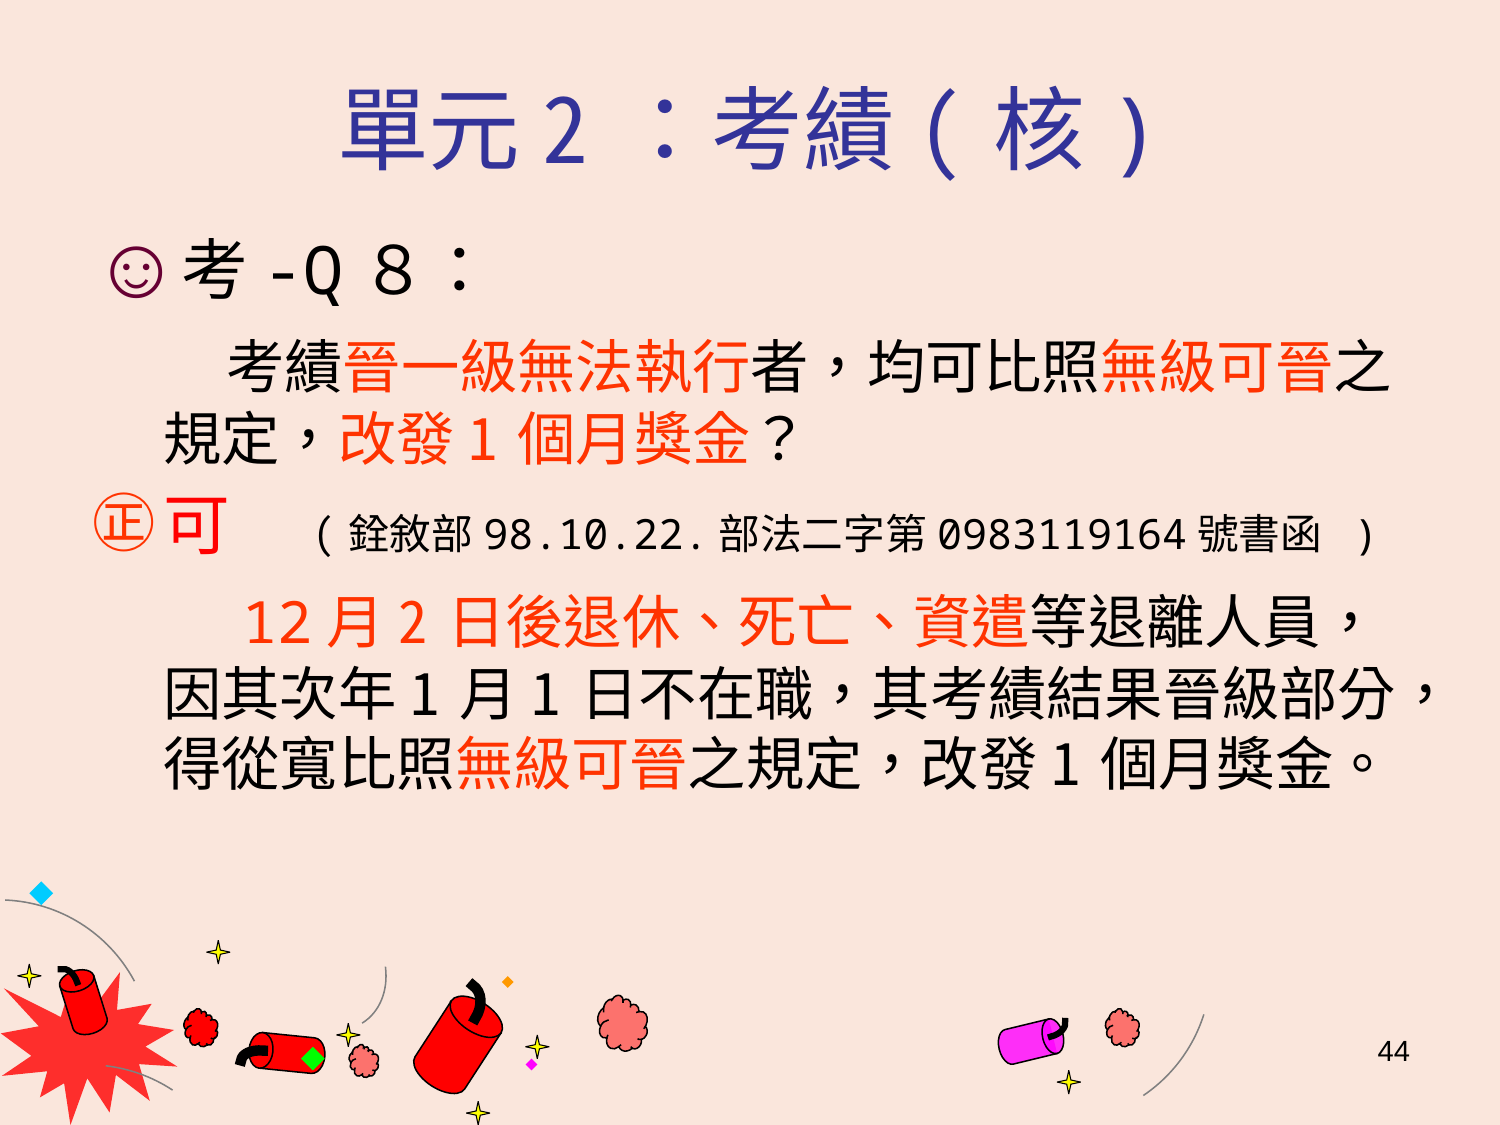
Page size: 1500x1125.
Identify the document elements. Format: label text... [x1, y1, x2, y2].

title 單元2：考績(核) [75, 45, 1426, 209]
text_box <number> [1074, 1024, 1426, 1103]
list 考-Q８： 考績晉一級無法執行者，均可比照無級可晉之規定，改發1個月獎金？ 可 (銓敘部98.10.22.部法二字第0983119164號書函 ) 12月2日後退休、死亡、資遣等退離人員，因其次年1月1日不在職，其考績結果晉級部分，得從寬比照無級可晉之規定，改發1個月獎金。 [75, 219, 1426, 894]
